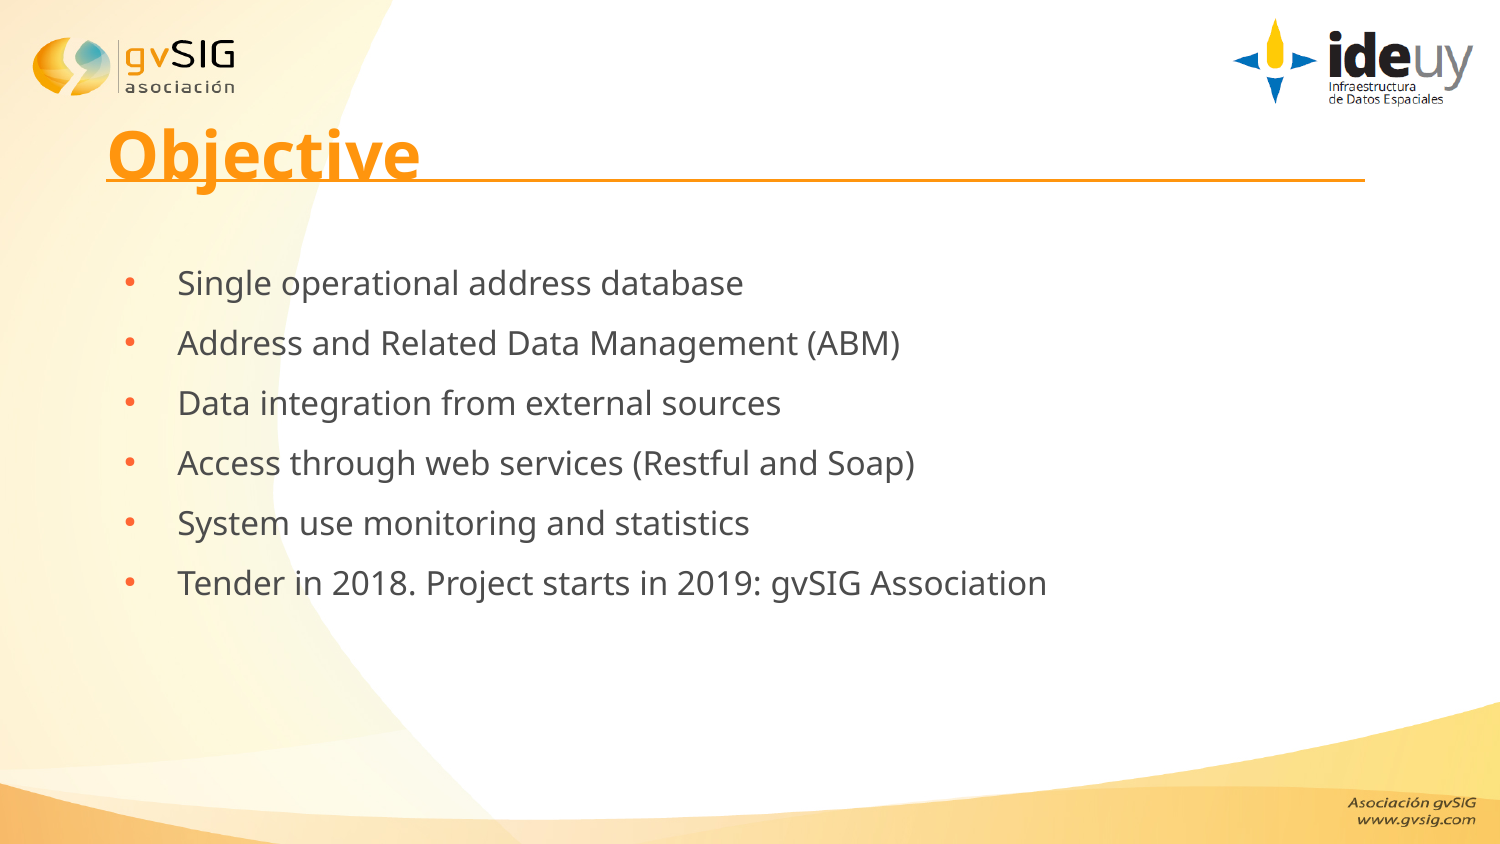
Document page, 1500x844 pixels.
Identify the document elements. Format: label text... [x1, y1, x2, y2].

picture [0, 0, 1500, 844]
list Single operational address database Address and Related Data Management (ABM) Data integration from external sources Access through web services (Restful and Soap) System use monitoring and statistics Tender in 2018. Project starts in 2019: gvSIG Association [106, 194, 1406, 766]
title Objective [106, 115, 1457, 193]
